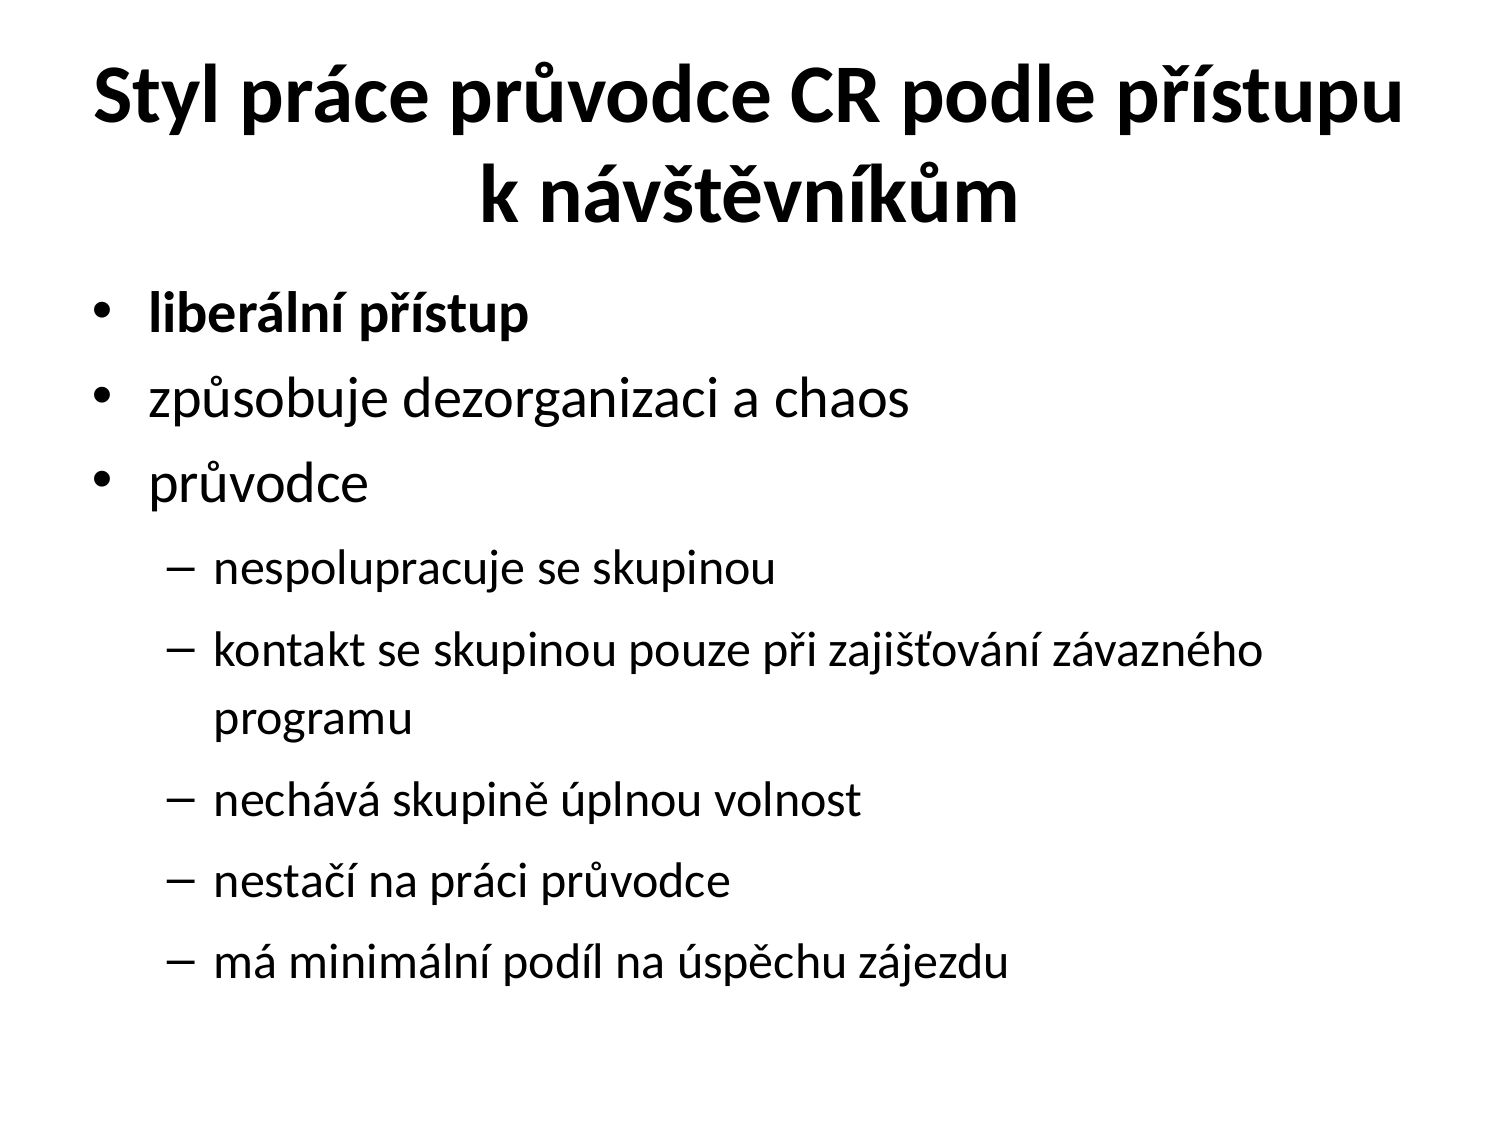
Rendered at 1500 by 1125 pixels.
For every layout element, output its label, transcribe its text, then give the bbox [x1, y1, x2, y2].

title Styl práce průvodce CR podle přístupu k návštěvníkům [75, 31, 1426, 247]
list liberální přístup způsobuje dezorganizaci a chaos průvodce nespolupracuje se skupinou kontakt se skupinou pouze při zajišťování závazného programu nechává skupině úplnou volnost nestačí na práci průvodce má minimální podíl na úspěchu zájezdu [76, 267, 1427, 1069]
